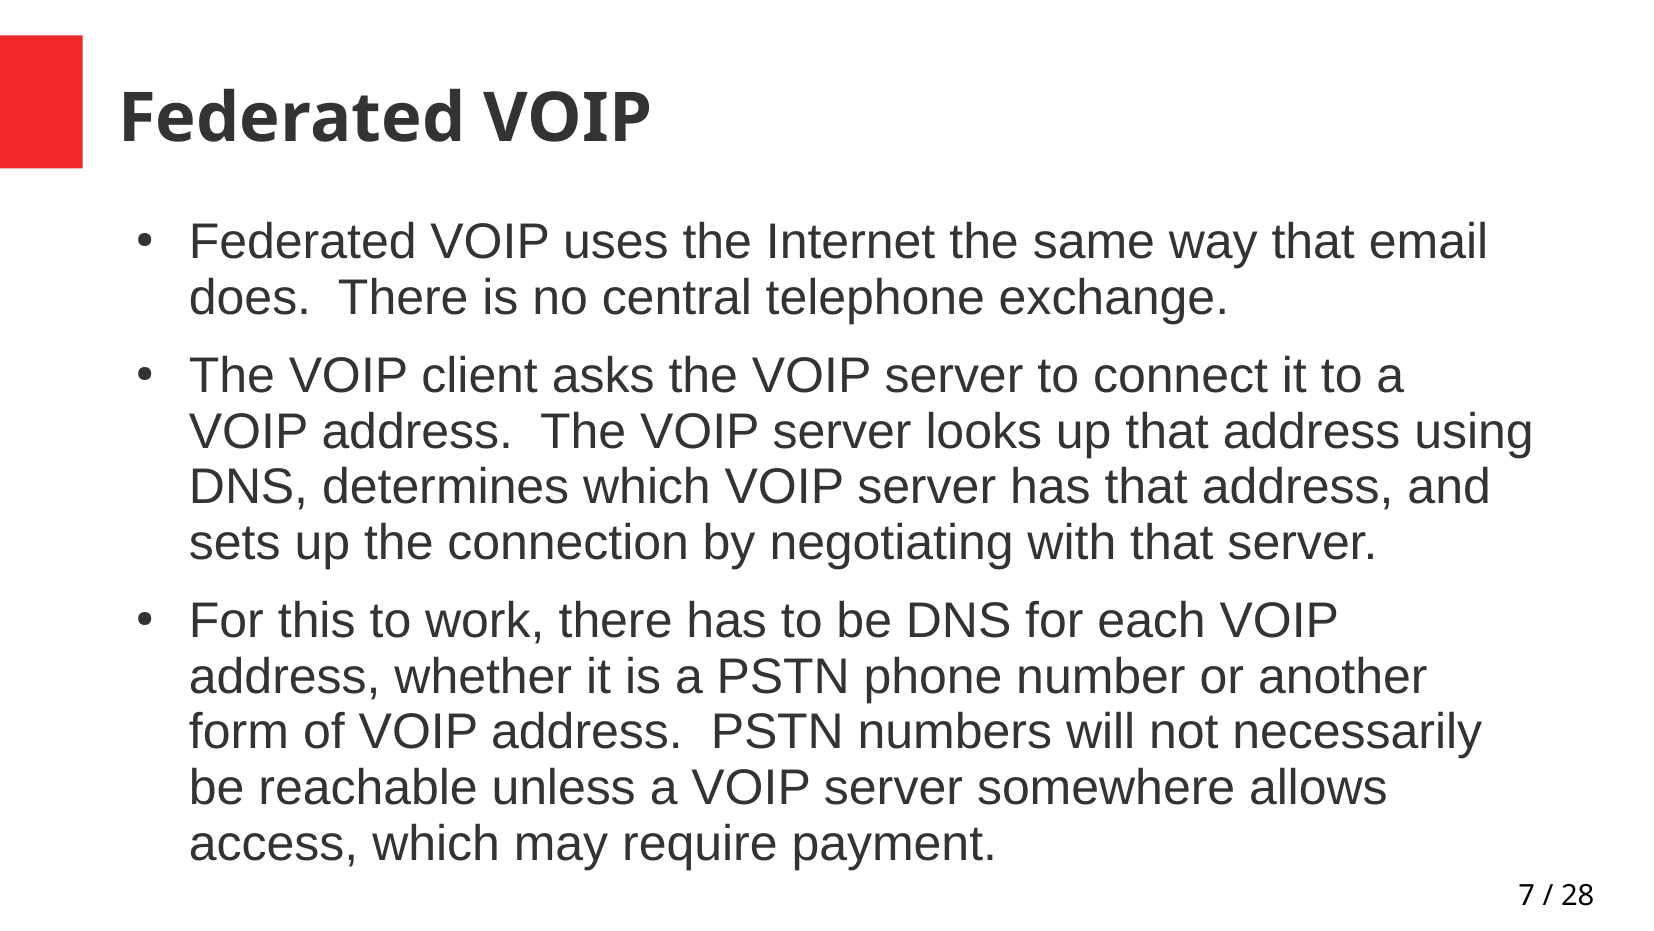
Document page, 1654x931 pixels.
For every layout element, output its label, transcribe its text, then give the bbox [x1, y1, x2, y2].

list Federated VOIP uses the Internet the same way that email does. There is no central telephone exchange. The VOIP client asks the VOIP server to connect it to a VOIP address. The VOIP server looks up that address using DNS, determines which VOIP server has that address, and sets up the connection by negotiating with that server. For this to work, there has to be DNS for each VOIP address, whether it is a PSTN phone number or another form of VOIP address. PSTN numbers will not necessarily be reachable unless a VOIP server somewhere allows access, which may require payment. [118, 213, 1536, 869]
title Federated VOIP [118, 37, 1571, 193]
